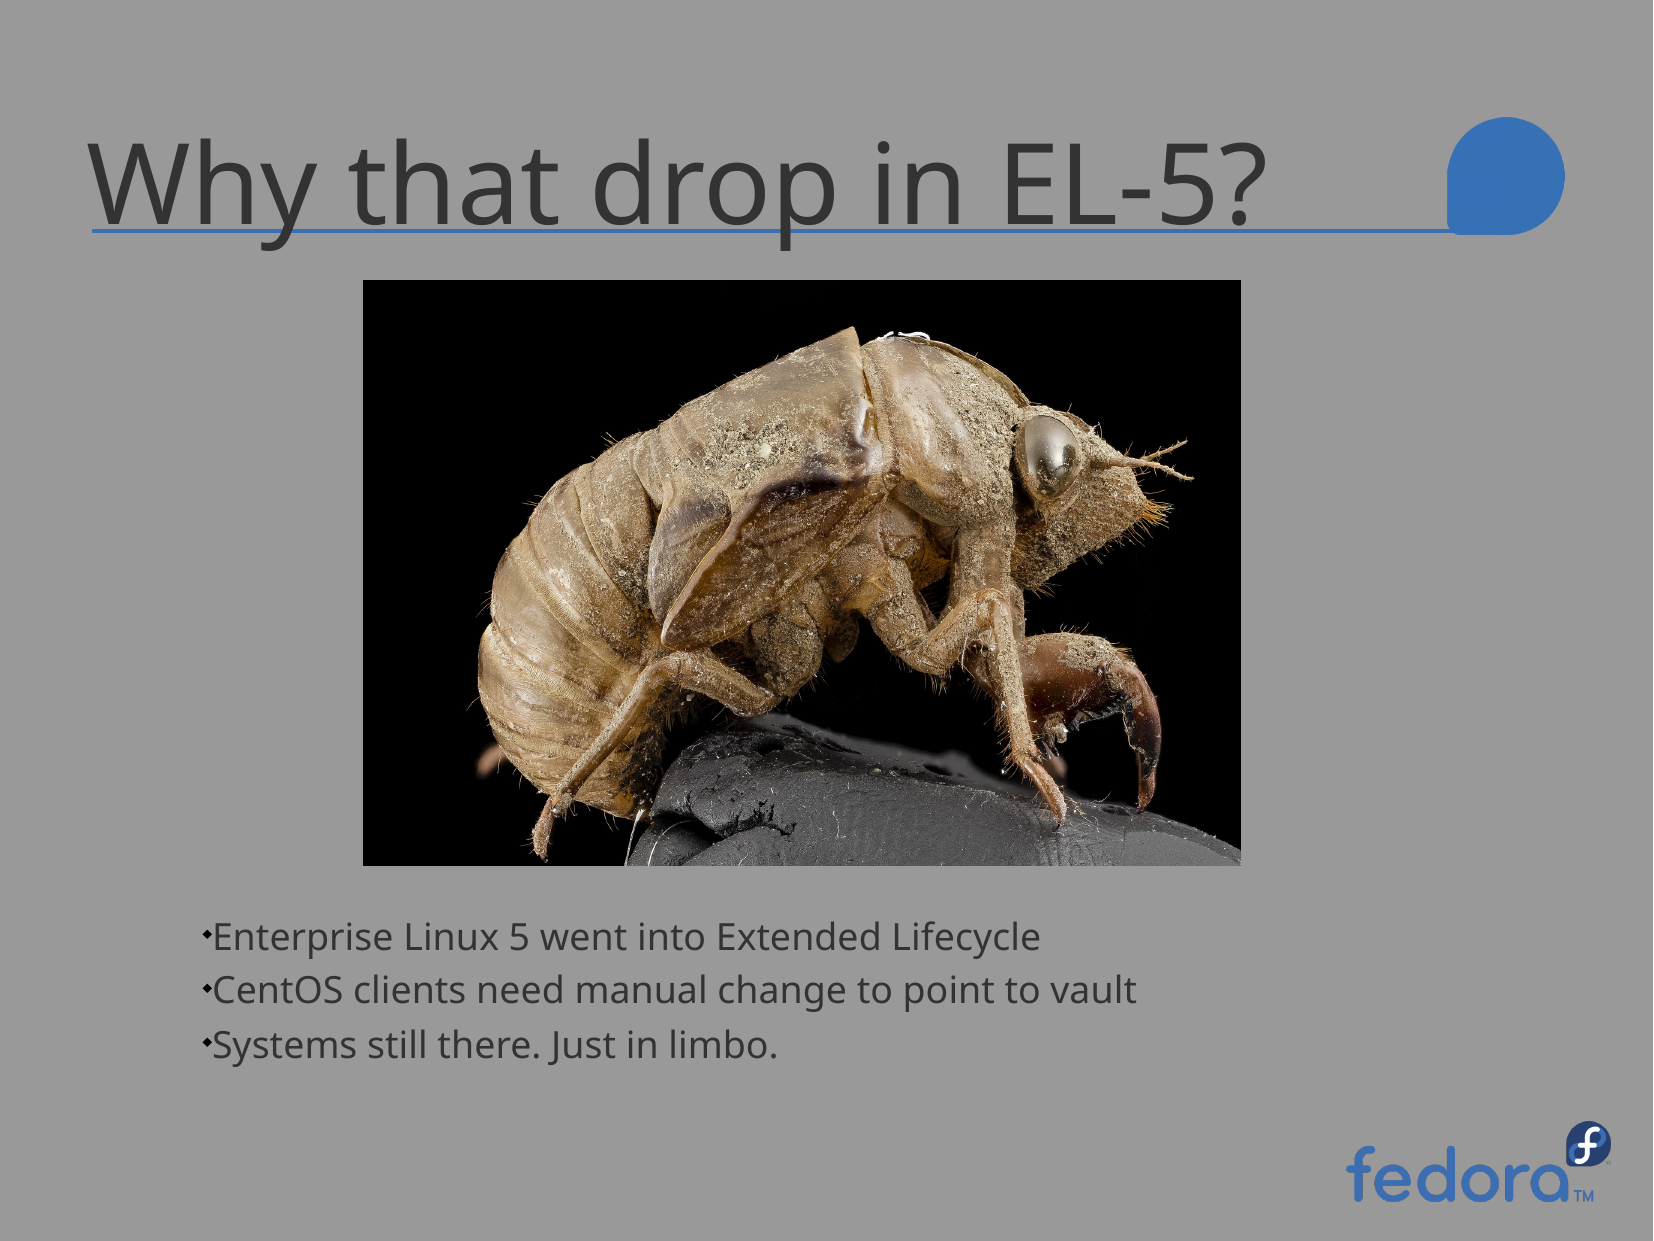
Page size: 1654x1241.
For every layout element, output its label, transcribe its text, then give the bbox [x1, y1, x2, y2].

picture [363, 280, 1241, 866]
picture [1346, 1121, 1611, 1202]
title Why that drop in EL-5? [86, 112, 1575, 249]
text_box Enterprise Linux 5 went into Extended Lifecycle CentOS clients need manual change to point to vault Systems still there. Just in limbo. [181, 902, 1441, 1055]
